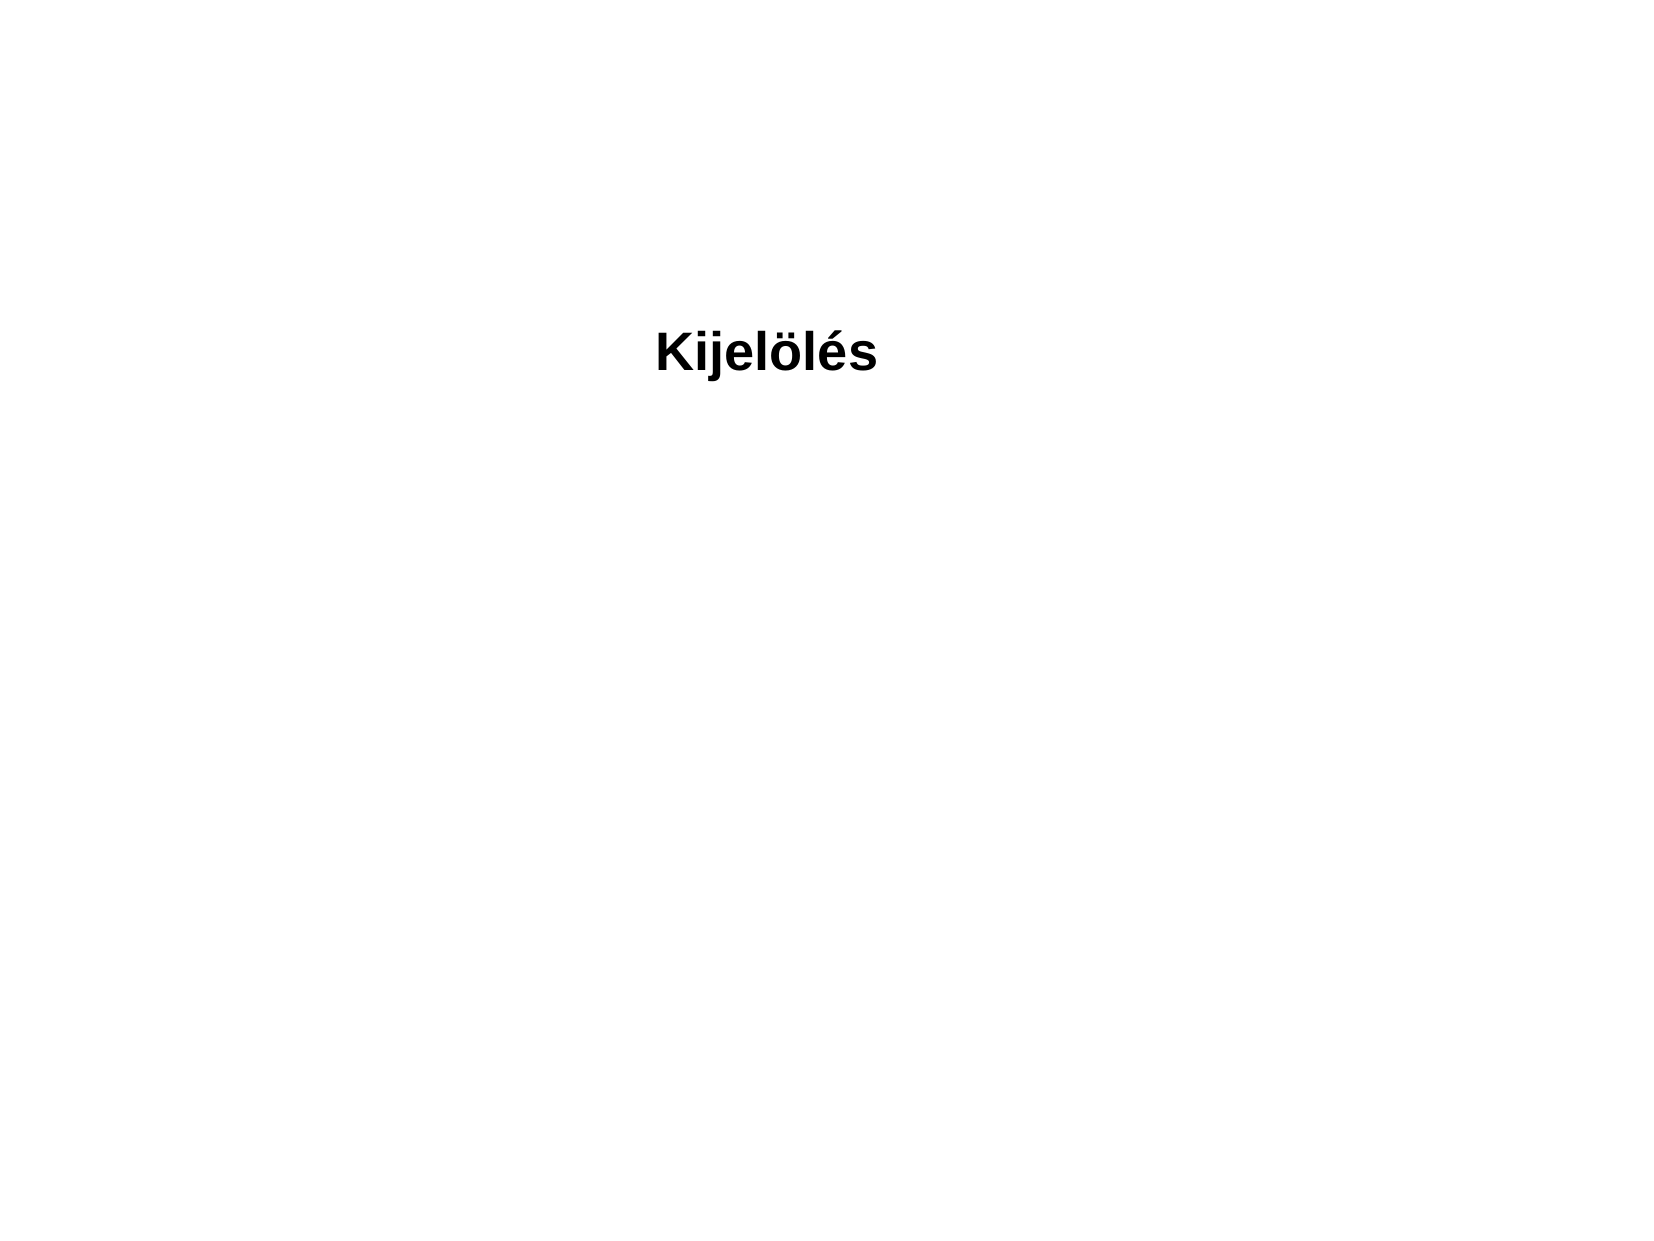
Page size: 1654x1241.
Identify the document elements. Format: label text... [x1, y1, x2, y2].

text_box Kijelölés [640, 314, 894, 392]
